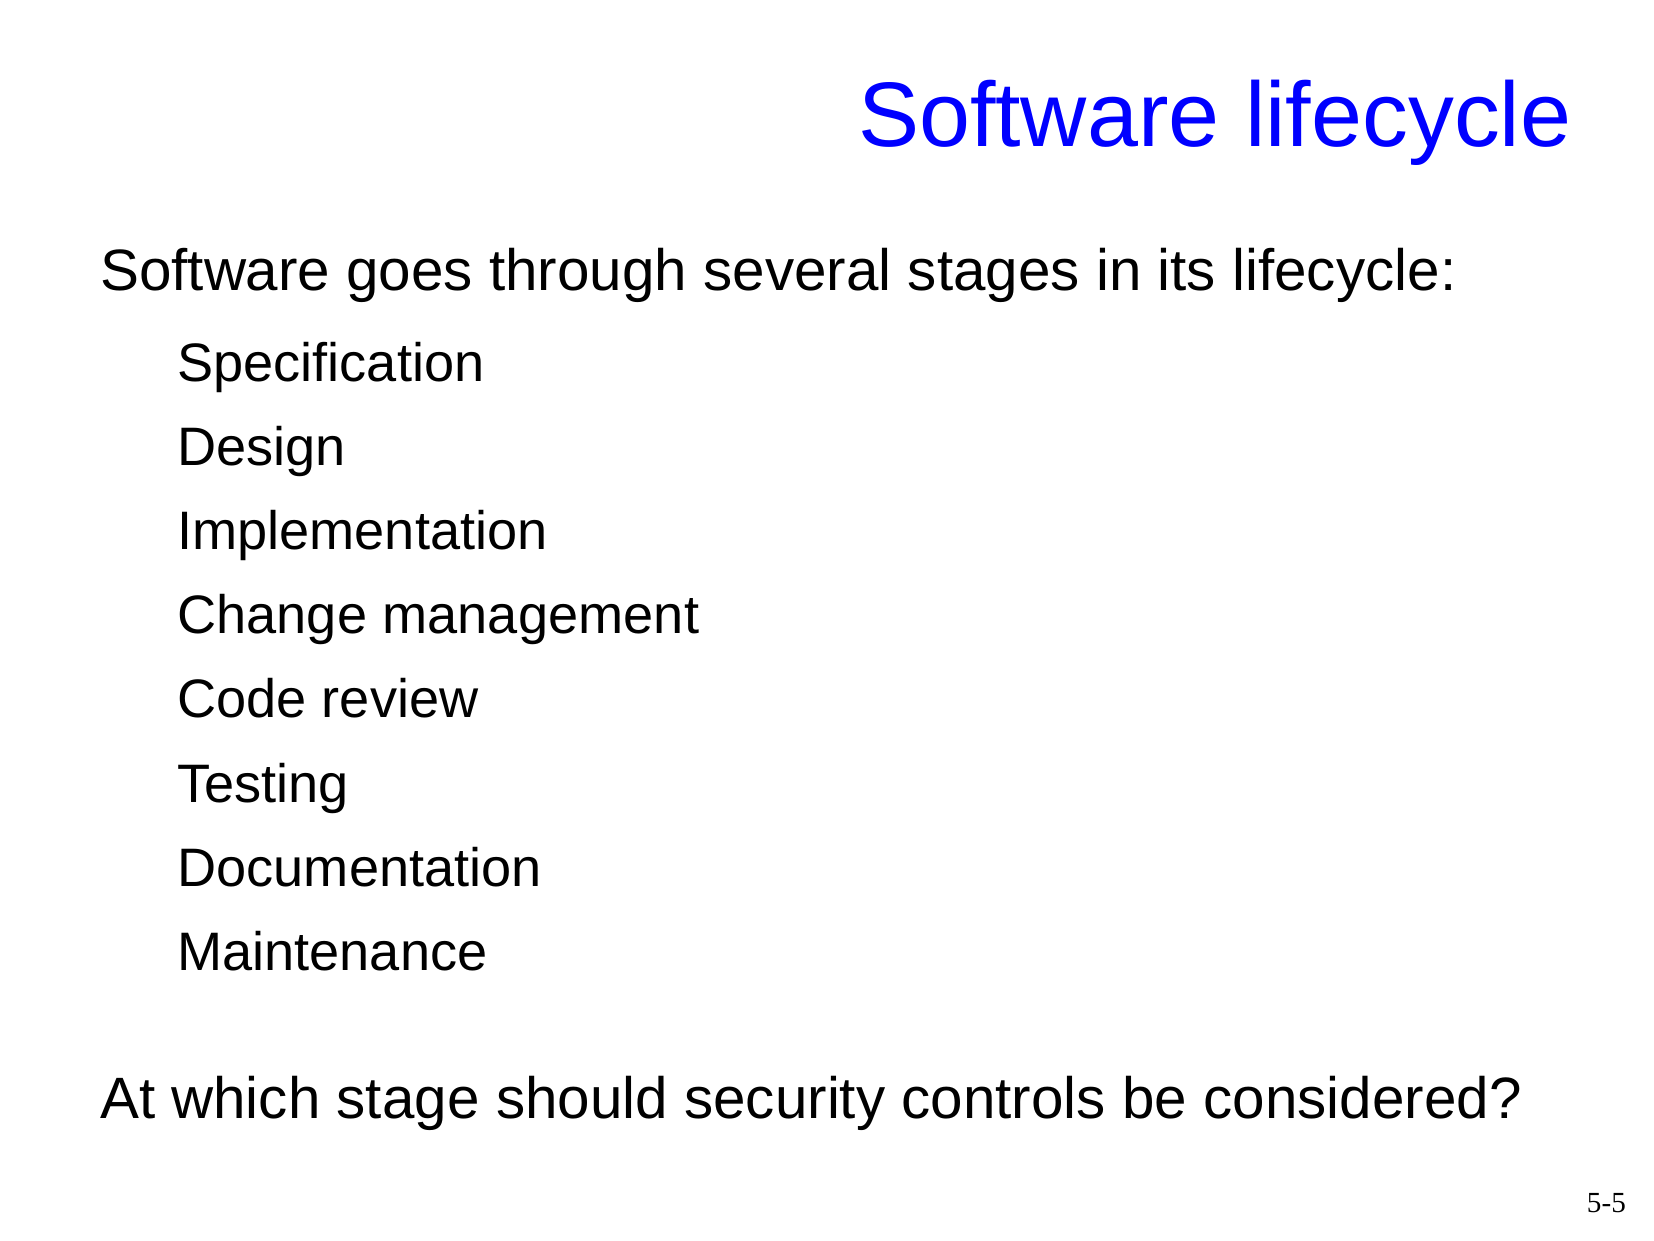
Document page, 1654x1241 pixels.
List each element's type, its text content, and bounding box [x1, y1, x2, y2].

title Software lifecycle [84, 18, 1573, 211]
list Software goes through several stages in its lifecycle: Specification Design Implementation Change management Code review Testing Documentation Maintenance At which stage should security controls be considered? [82, 237, 1571, 1197]
